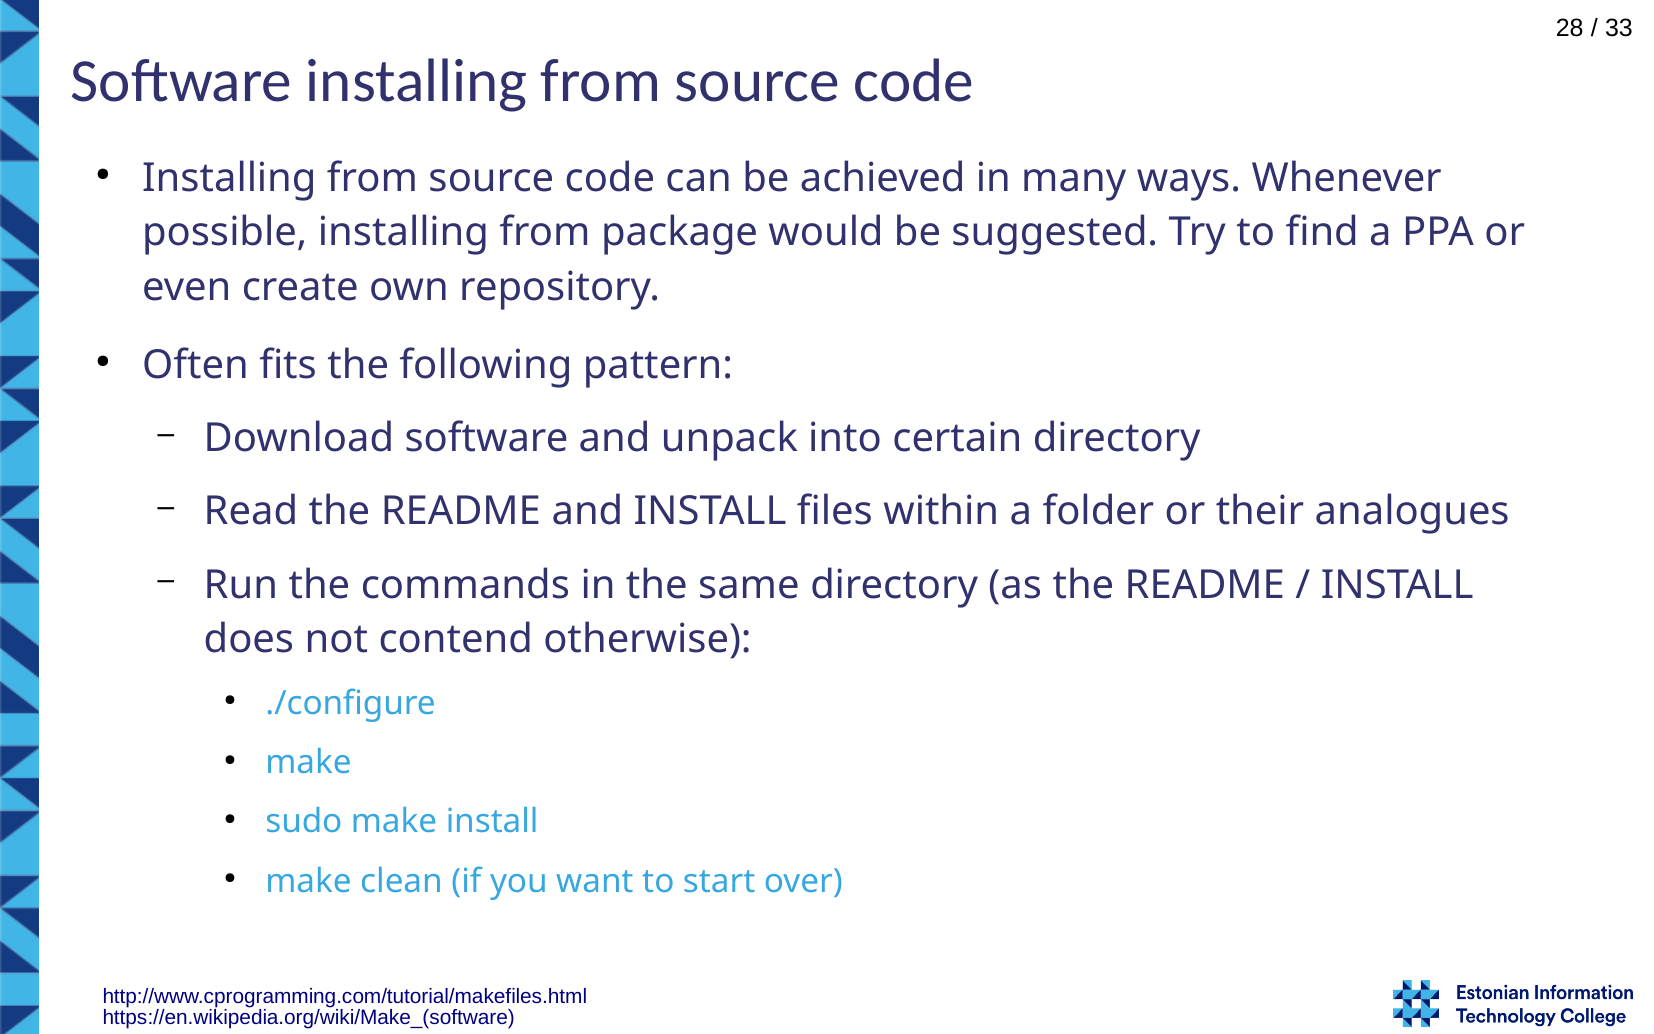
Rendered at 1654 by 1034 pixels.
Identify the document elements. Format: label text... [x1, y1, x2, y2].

title Software installing from source code [70, 41, 1630, 130]
picture [1393, 980, 1633, 1027]
list Installing from source code can be achieved in many ways. Whenever possible, installing from package would be suggested. Try to find a PPA or even create own repository. Often fits the following pattern: Download software and unpack into certain directory Read the README and INSTALL files within a folder or their analogues Run the commands in the same directory (as the README / INSTALL does not contend otherwise): ./configure make sudo make install make clean (if you want to start over) [80, 148, 1536, 916]
text_box https://en.wikipedia.org/wiki/Make_(software) [87, 1015, 544, 1034]
text_box http://www.cprogramming.com/tutorial/makefiles.html [87, 977, 603, 1015]
